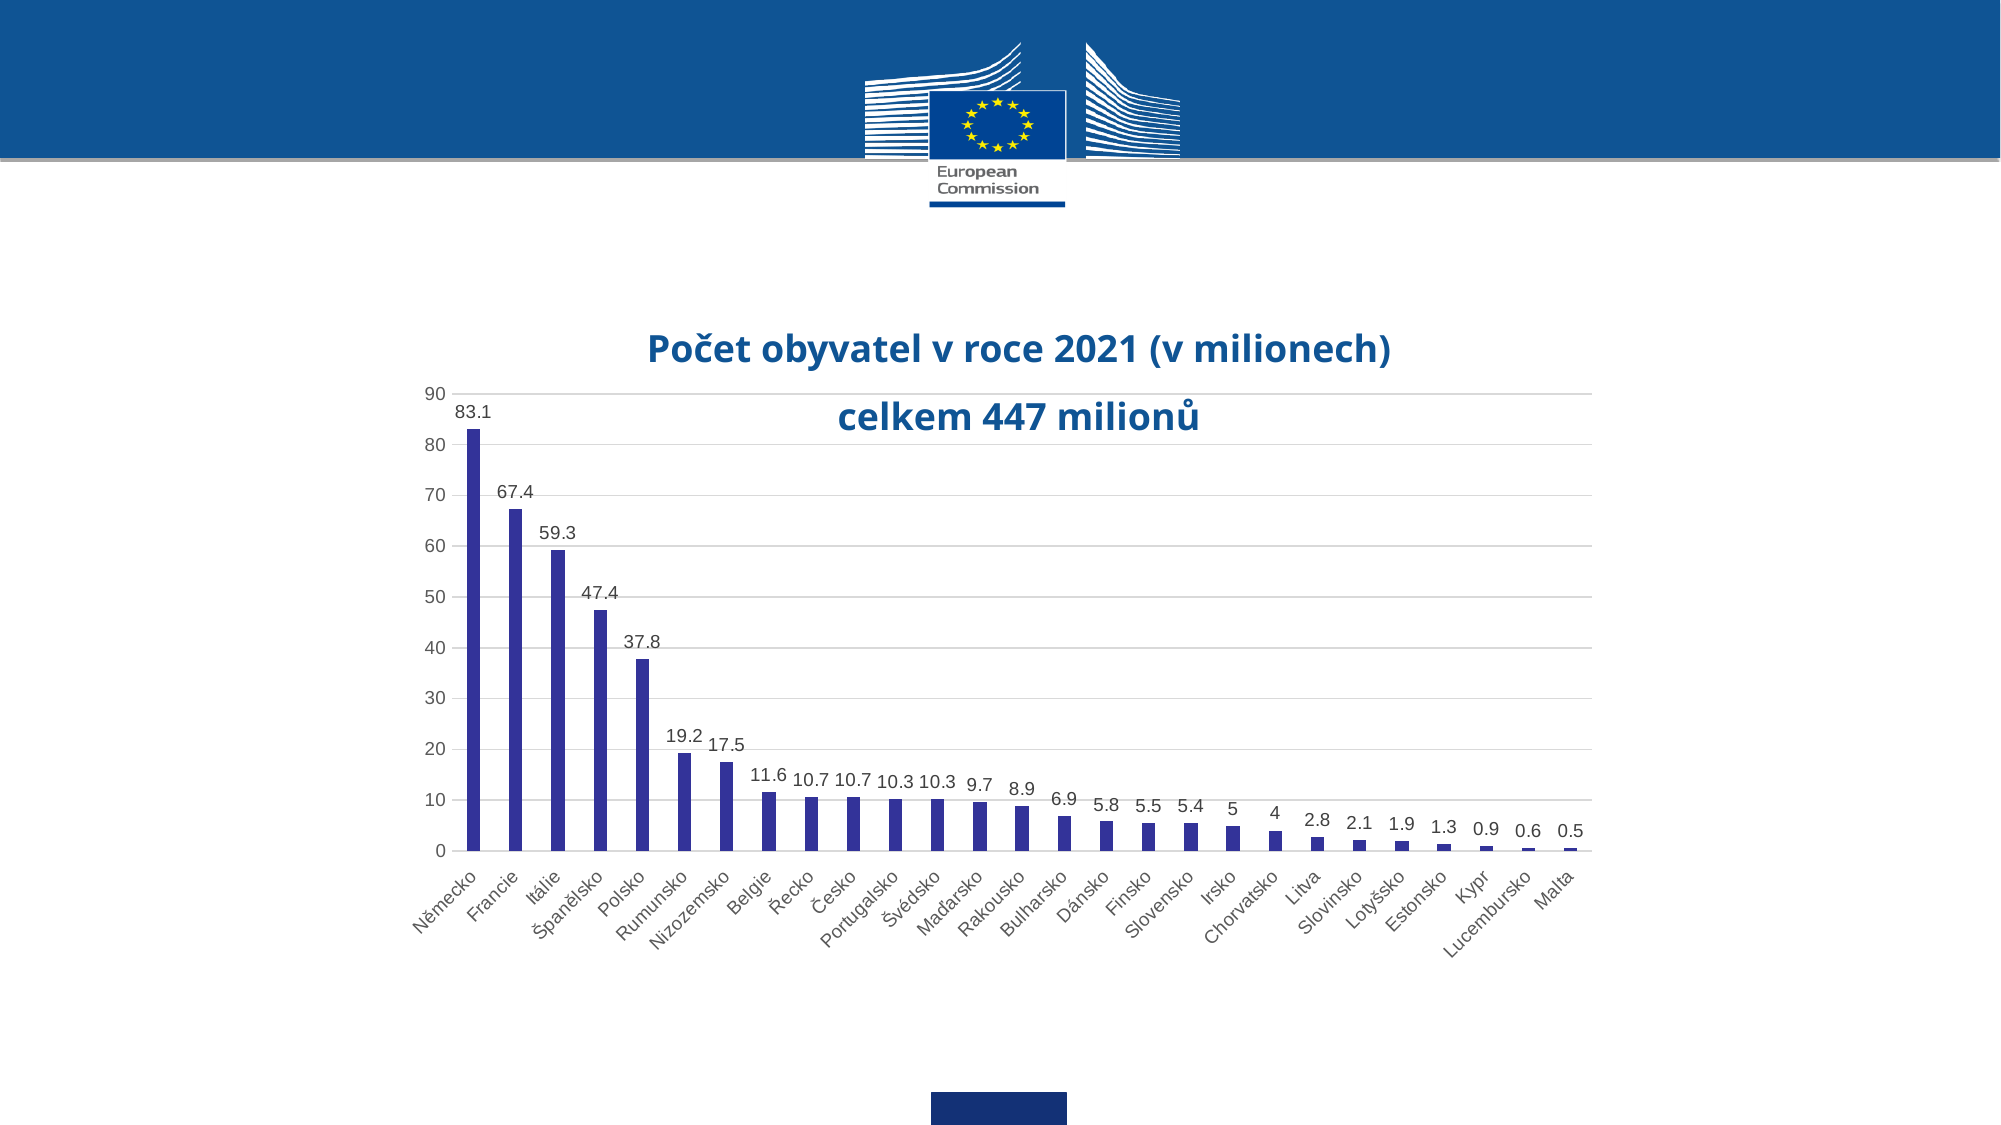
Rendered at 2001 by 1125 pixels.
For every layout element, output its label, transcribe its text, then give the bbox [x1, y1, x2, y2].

text_box Počet obyvatel v roce 2021 (v milionech) celkem 447 milionů [314, 295, 1665, 371]
chart [383, 370, 1617, 976]
